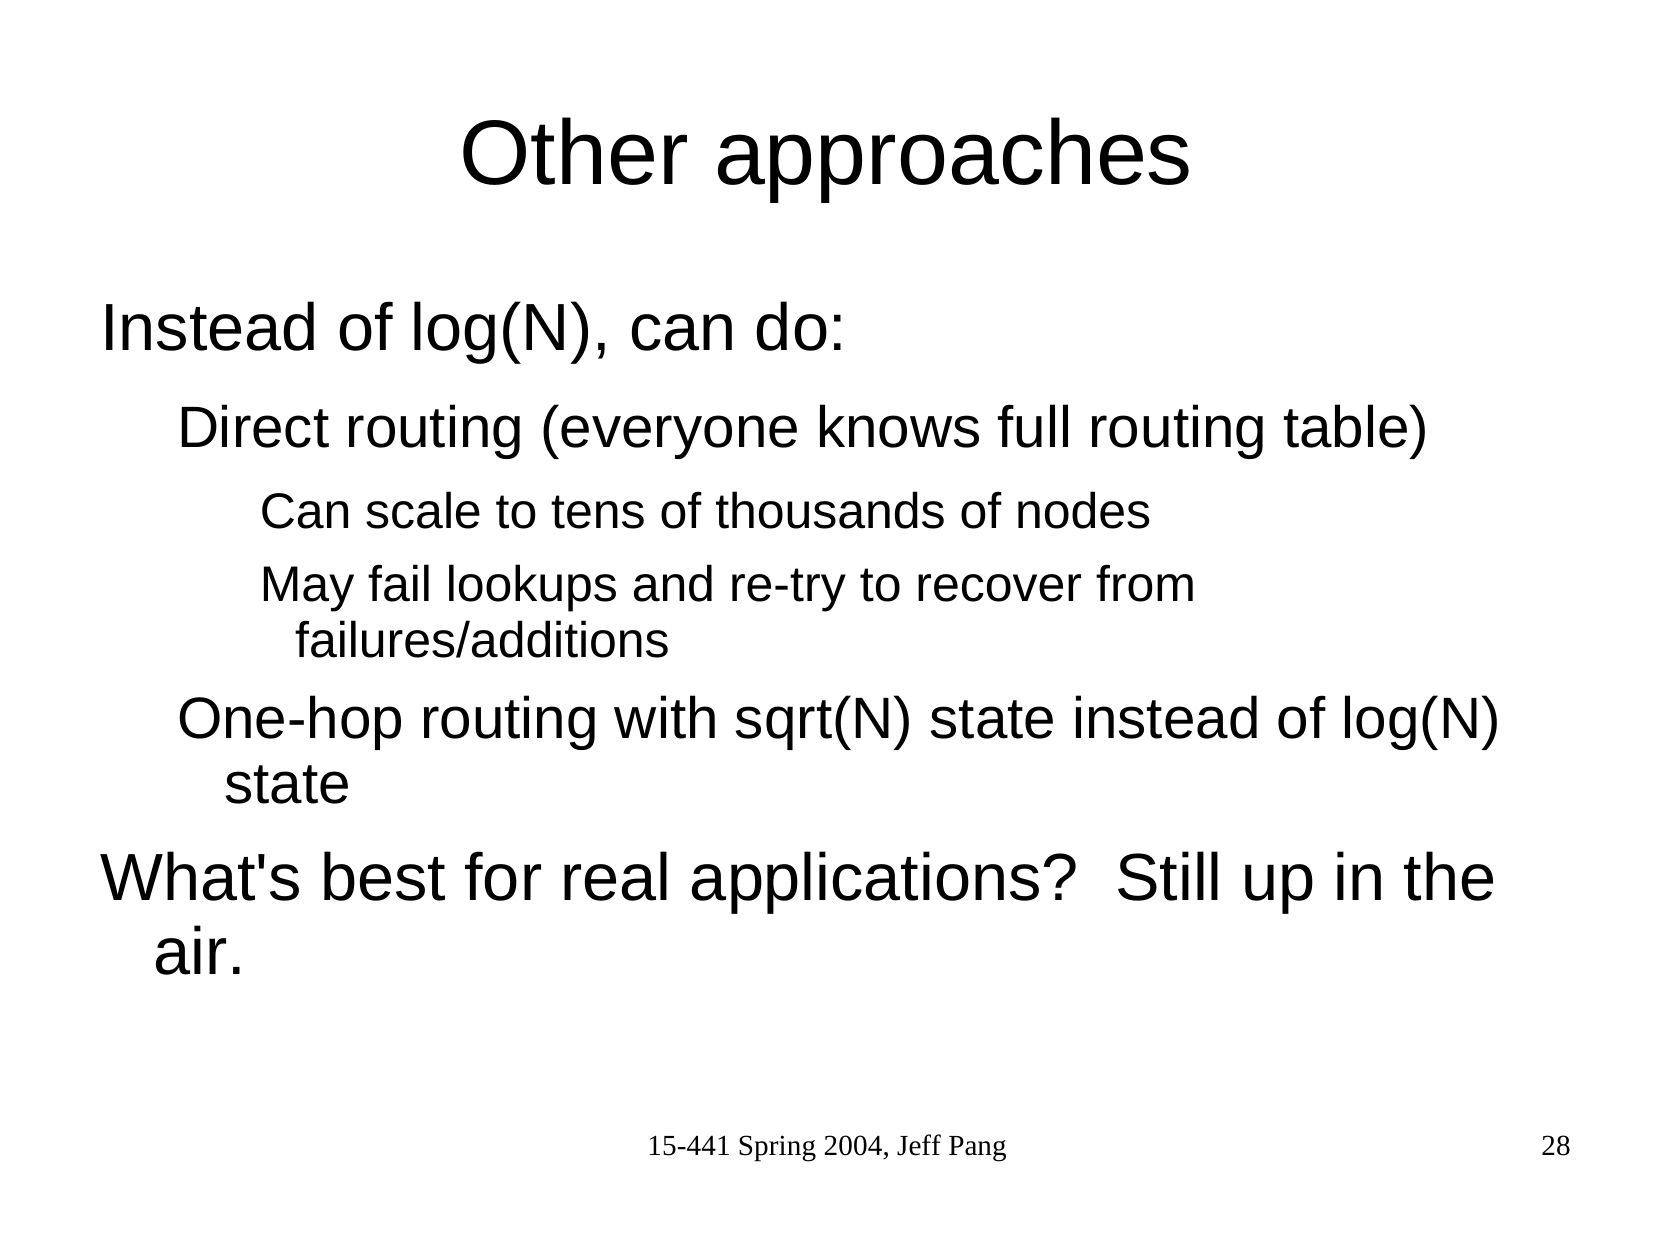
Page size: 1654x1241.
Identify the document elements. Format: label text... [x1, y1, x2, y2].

list Instead of log(N), can do: Direct routing (everyone knows full routing table) Can scale to tens of thousands of nodes May fail lookups and re-try to recover from failures/additions One-hop routing with sqrt(N) state instead of log(N) state What's best for real applications? Still up in the air. [82, 290, 1571, 1094]
title Other approaches [82, 56, 1571, 250]
